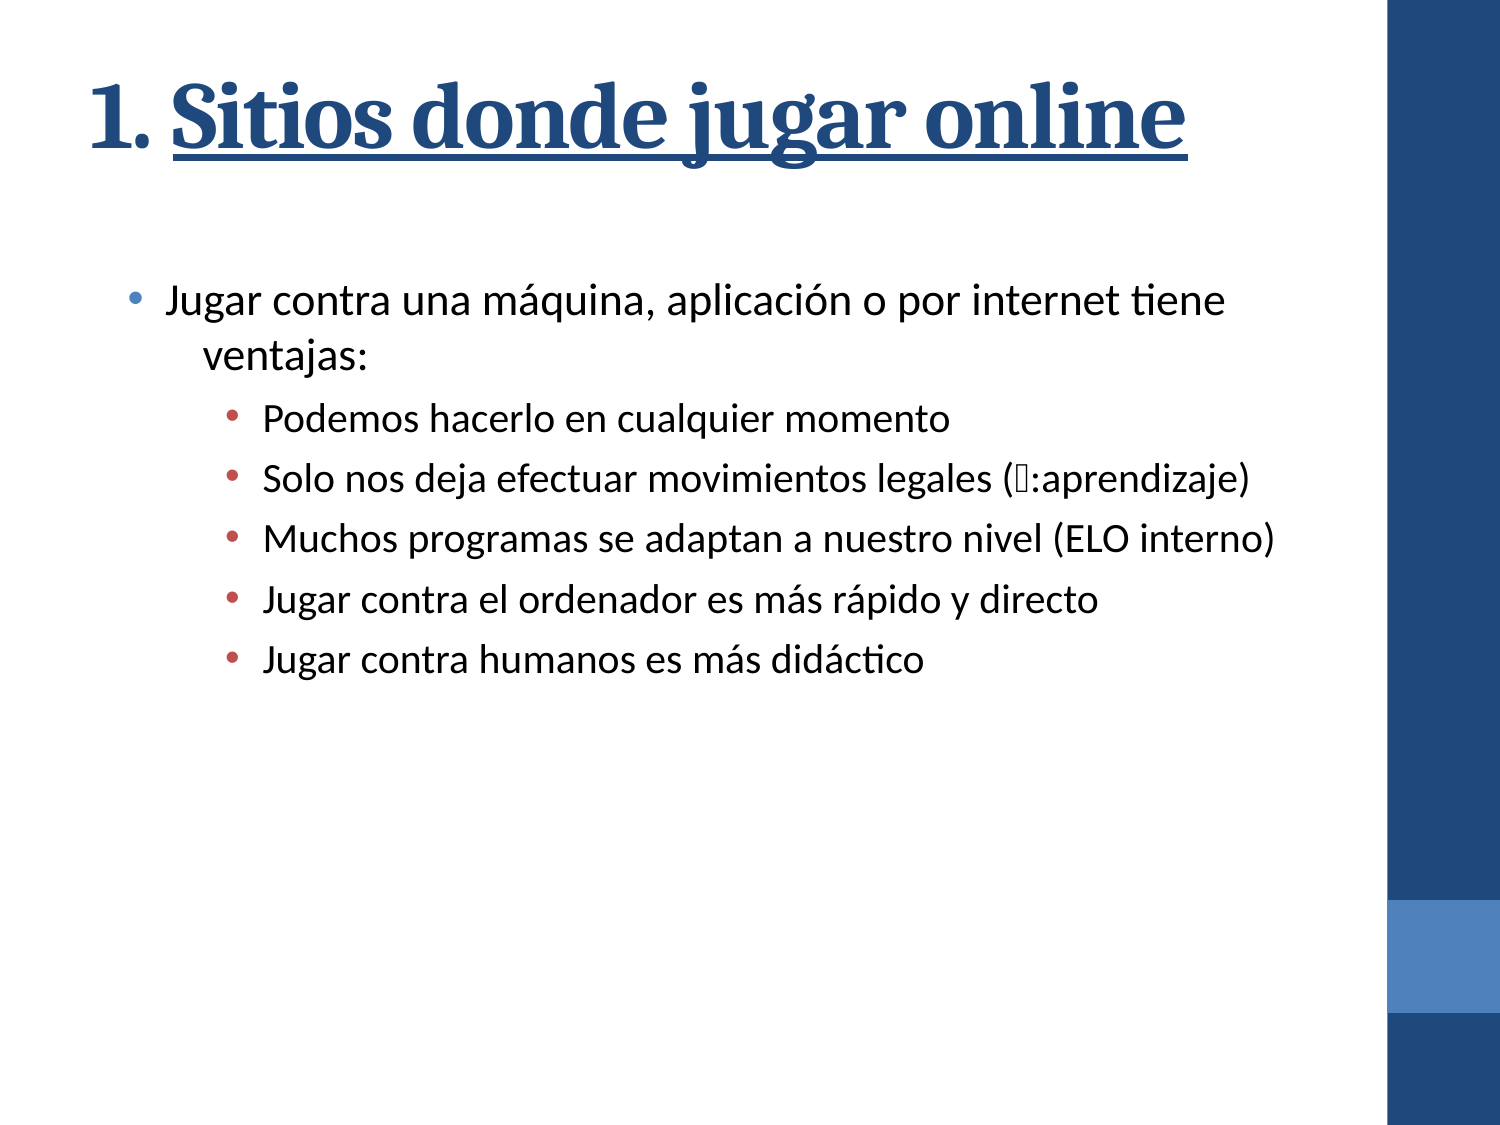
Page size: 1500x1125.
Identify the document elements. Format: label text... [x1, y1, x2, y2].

list Jugar contra una máquina, aplicación o por internet tiene ventajas: Podemos hacerlo en cualquier momento Solo nos deja efectuar movimientos legales (:aprendizaje) Muchos programas se adaptan a nuestro nivel (ELO interno) Jugar contra el ordenador es más rápido y directo Jugar contra humanos es más didáctico [75, 262, 1326, 1051]
title 1. Sitios donde jugar online [75, 45, 1326, 233]
